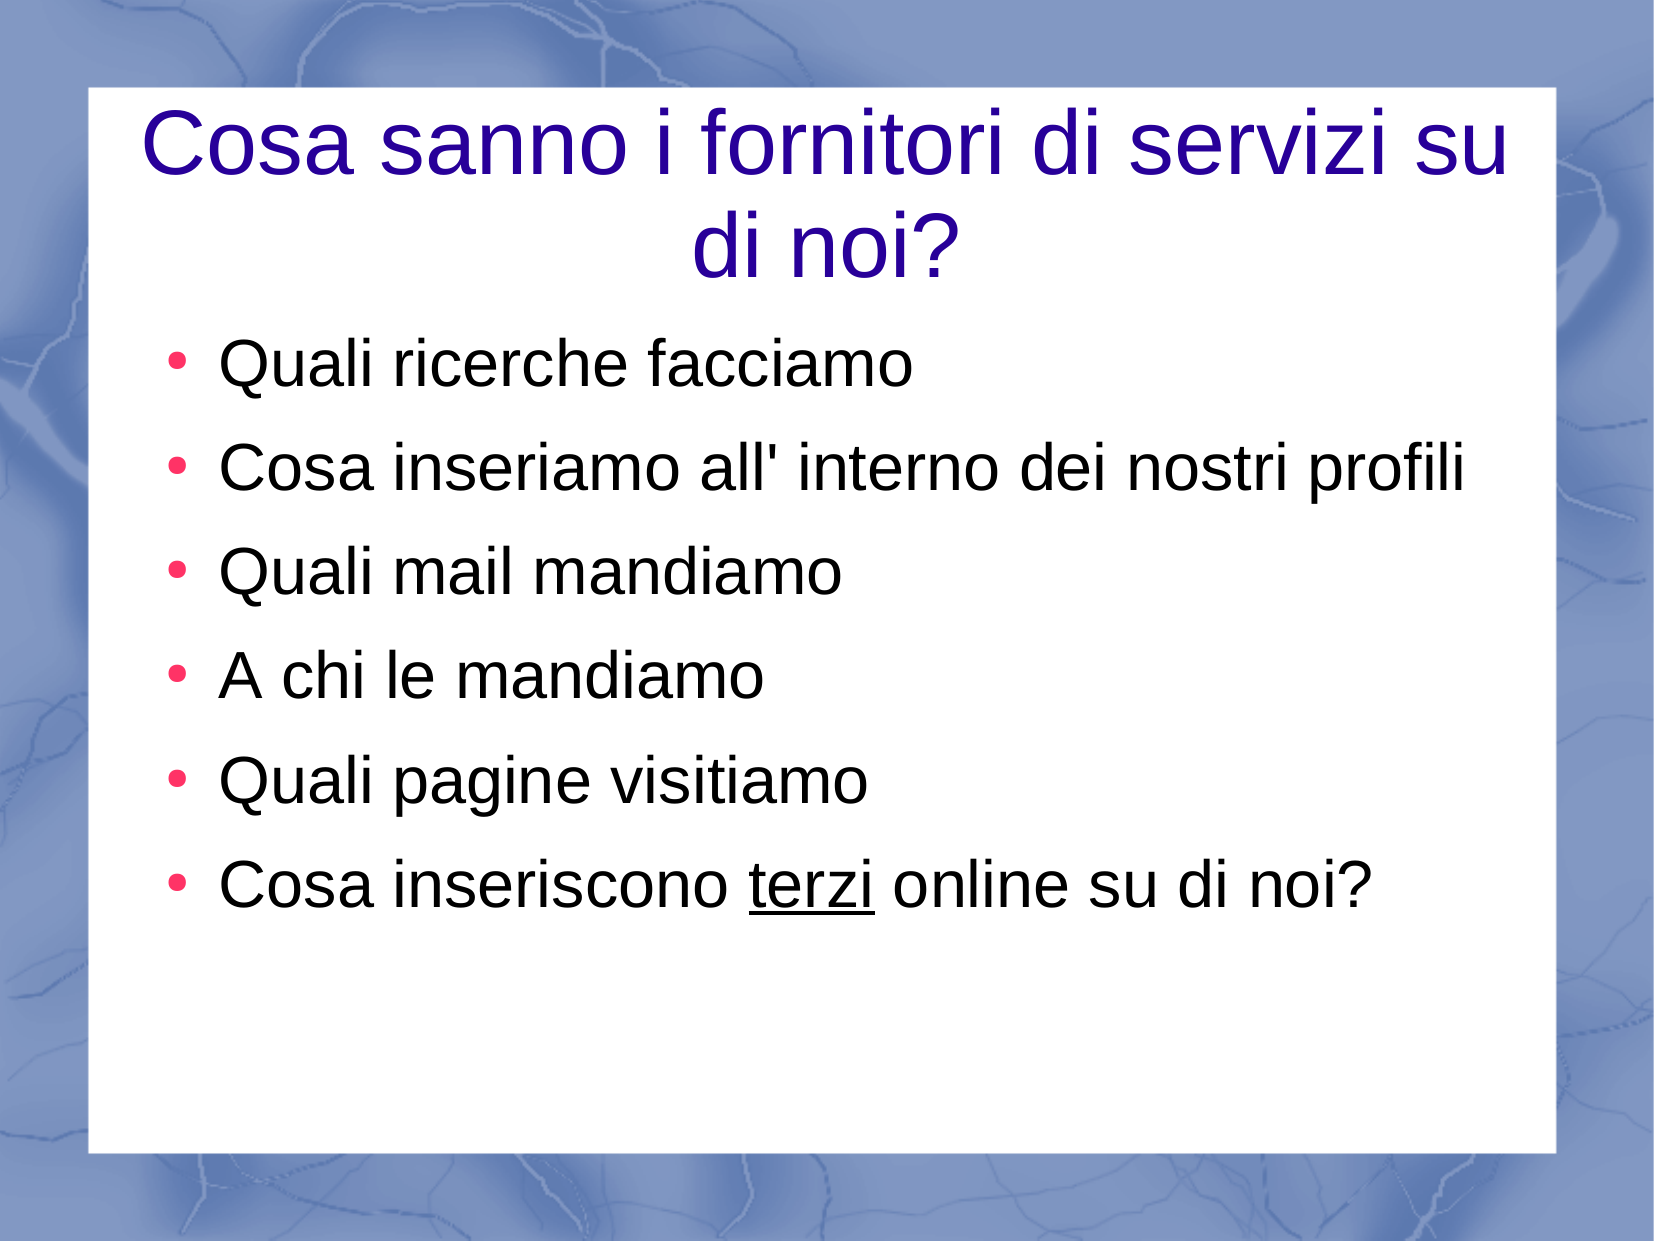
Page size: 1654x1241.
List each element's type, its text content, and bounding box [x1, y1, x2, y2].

picture [0, 0, 1654, 1241]
title Cosa sanno i fornitori di servizi su di noi? [118, 91, 1536, 297]
list Quali ricerche facciamo Cosa inseriamo all' interno dei nostri profili Quali mail mandiamo A chi le mandiamo Quali pagine visitiamo Cosa inseriscono terzi online su di noi? [147, 325, 1506, 1130]
